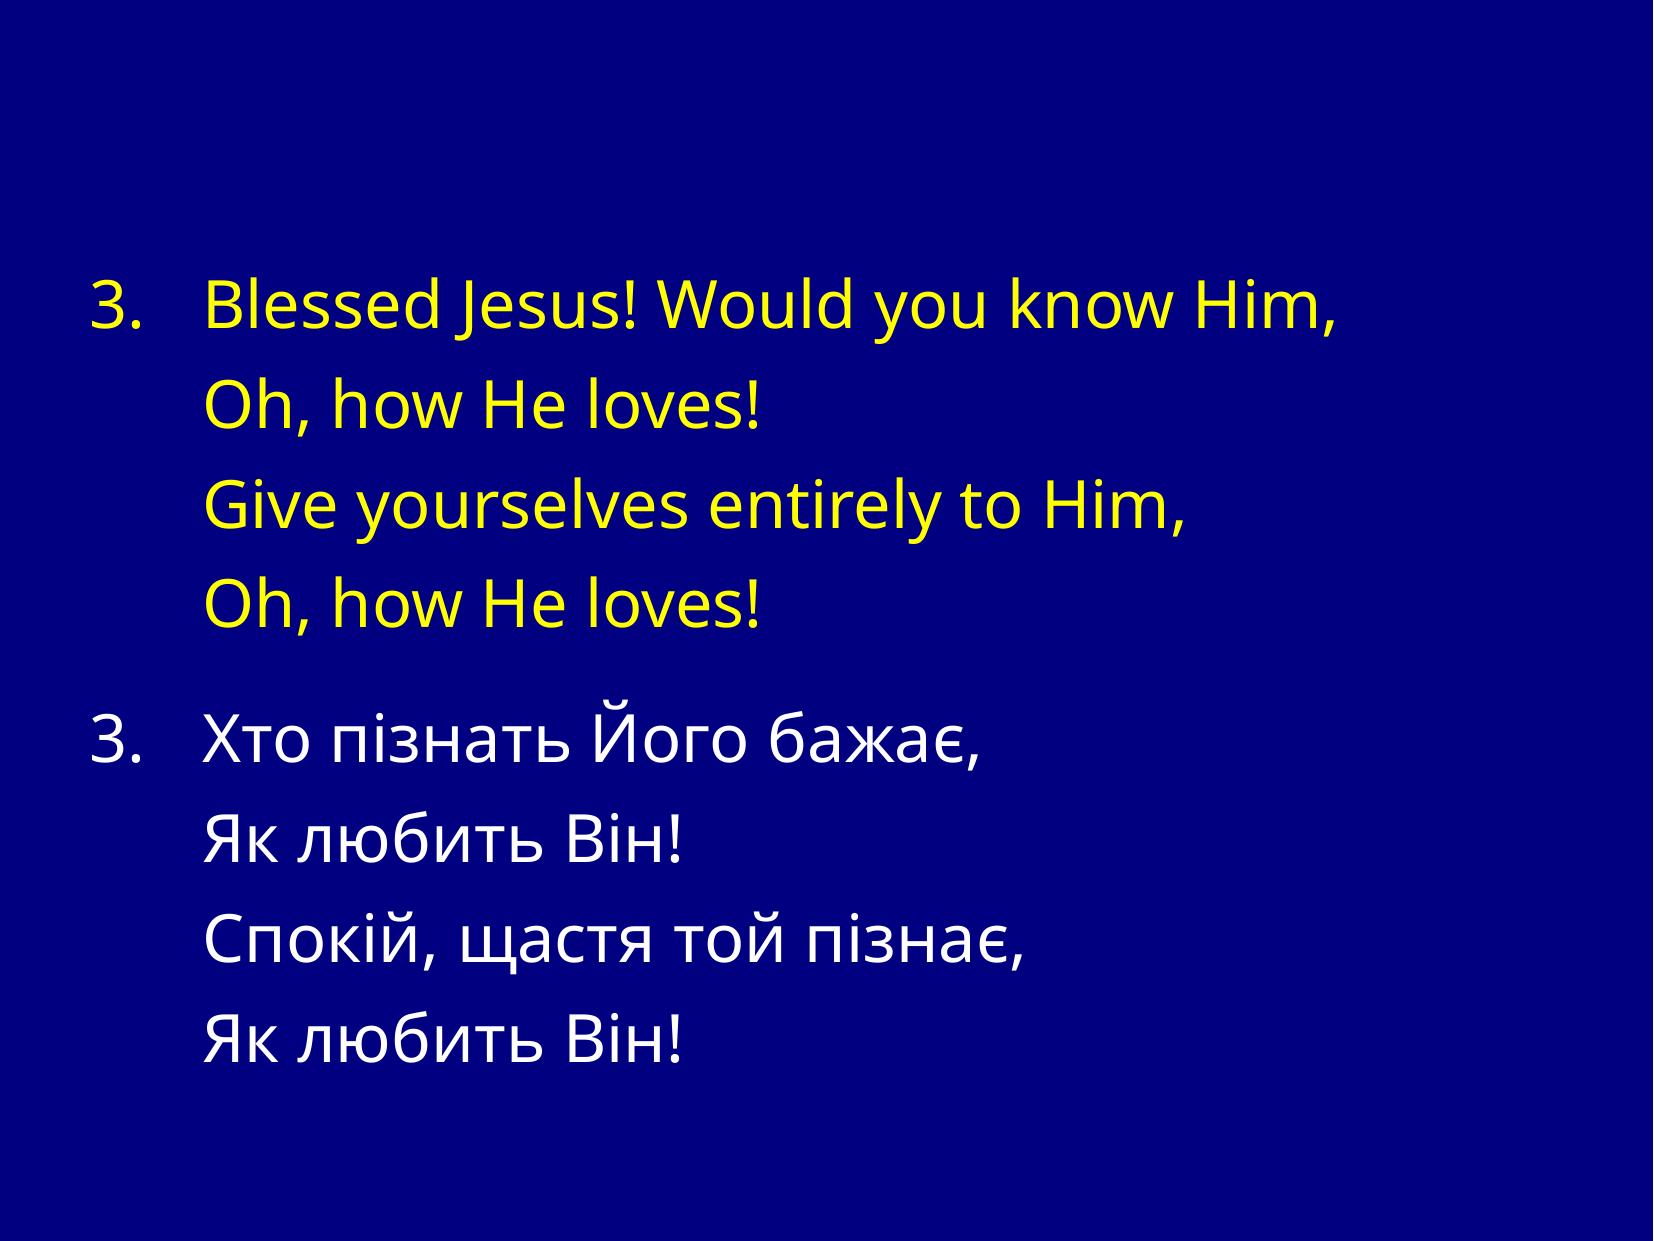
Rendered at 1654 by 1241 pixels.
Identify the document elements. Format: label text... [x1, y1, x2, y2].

text_box 3. Blessed Jesus! Would you know Him, Oh, how He loves! Give yourselves entirely to Him, Oh, how He loves! [75, 150, 1651, 638]
text_box 3. Хто пізнать Його бажає, Як любить Він! Спокій, щастя той пізнає, Як любить Він! [75, 675, 1576, 1163]
